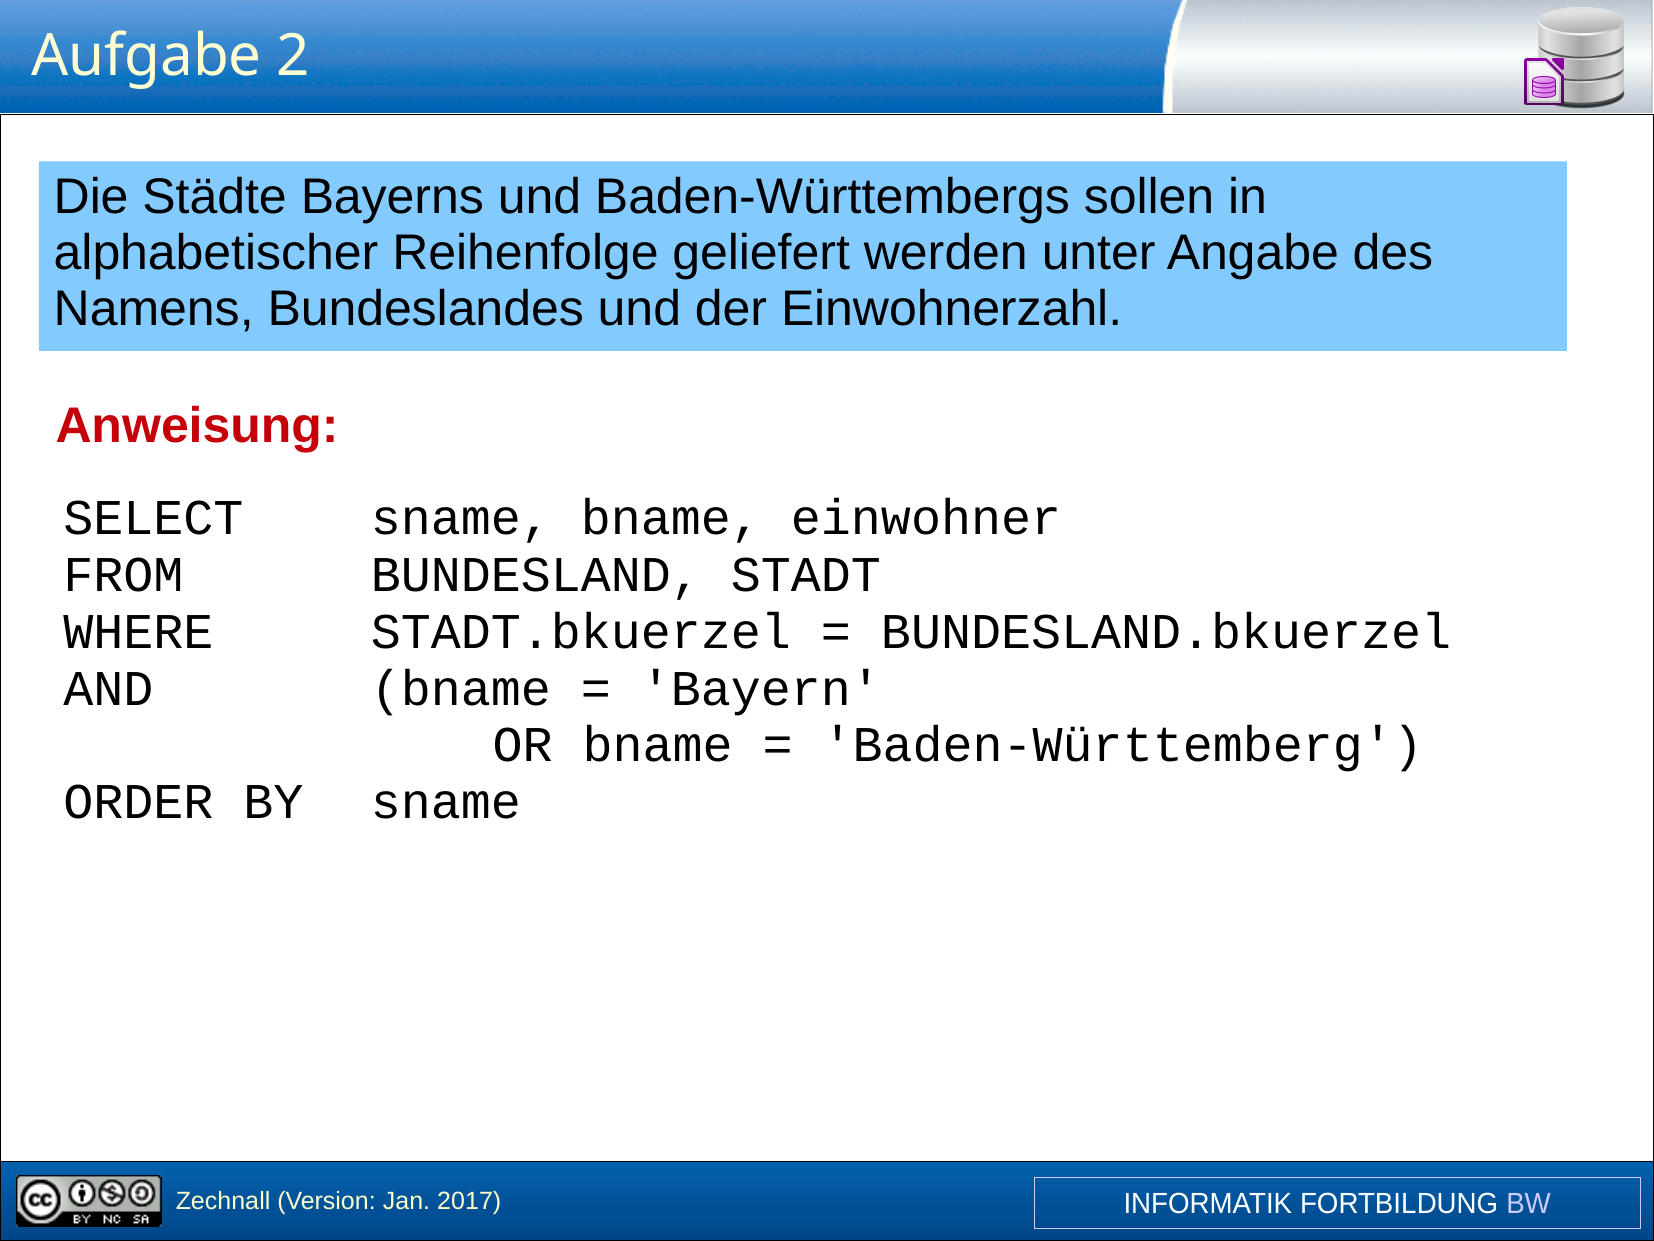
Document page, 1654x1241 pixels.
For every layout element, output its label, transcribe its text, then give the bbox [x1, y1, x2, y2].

text_box Die Städte Bayerns und Baden-Württembergs sollen in alphabetischer Reihenfolge geliefert werden unter Angabe des Namens, Bundeslandes und der Einwohnerzahl. [38, 161, 1567, 351]
picture [16, 1175, 162, 1227]
picture [0, 0, 1654, 113]
title Aufgabe 2 [31, 14, 1151, 92]
text_box SELECT sname, bname, einwohner FROM BUNDESLAND, STADT WHERE STADT.bkuerzel = BUNDESLAND.bkuerzel AND (bname = 'Bayern' OR bname = 'Baden-Württemberg') ORDER BY sname [48, 485, 1646, 878]
text_box Anweisung: [40, 389, 367, 463]
